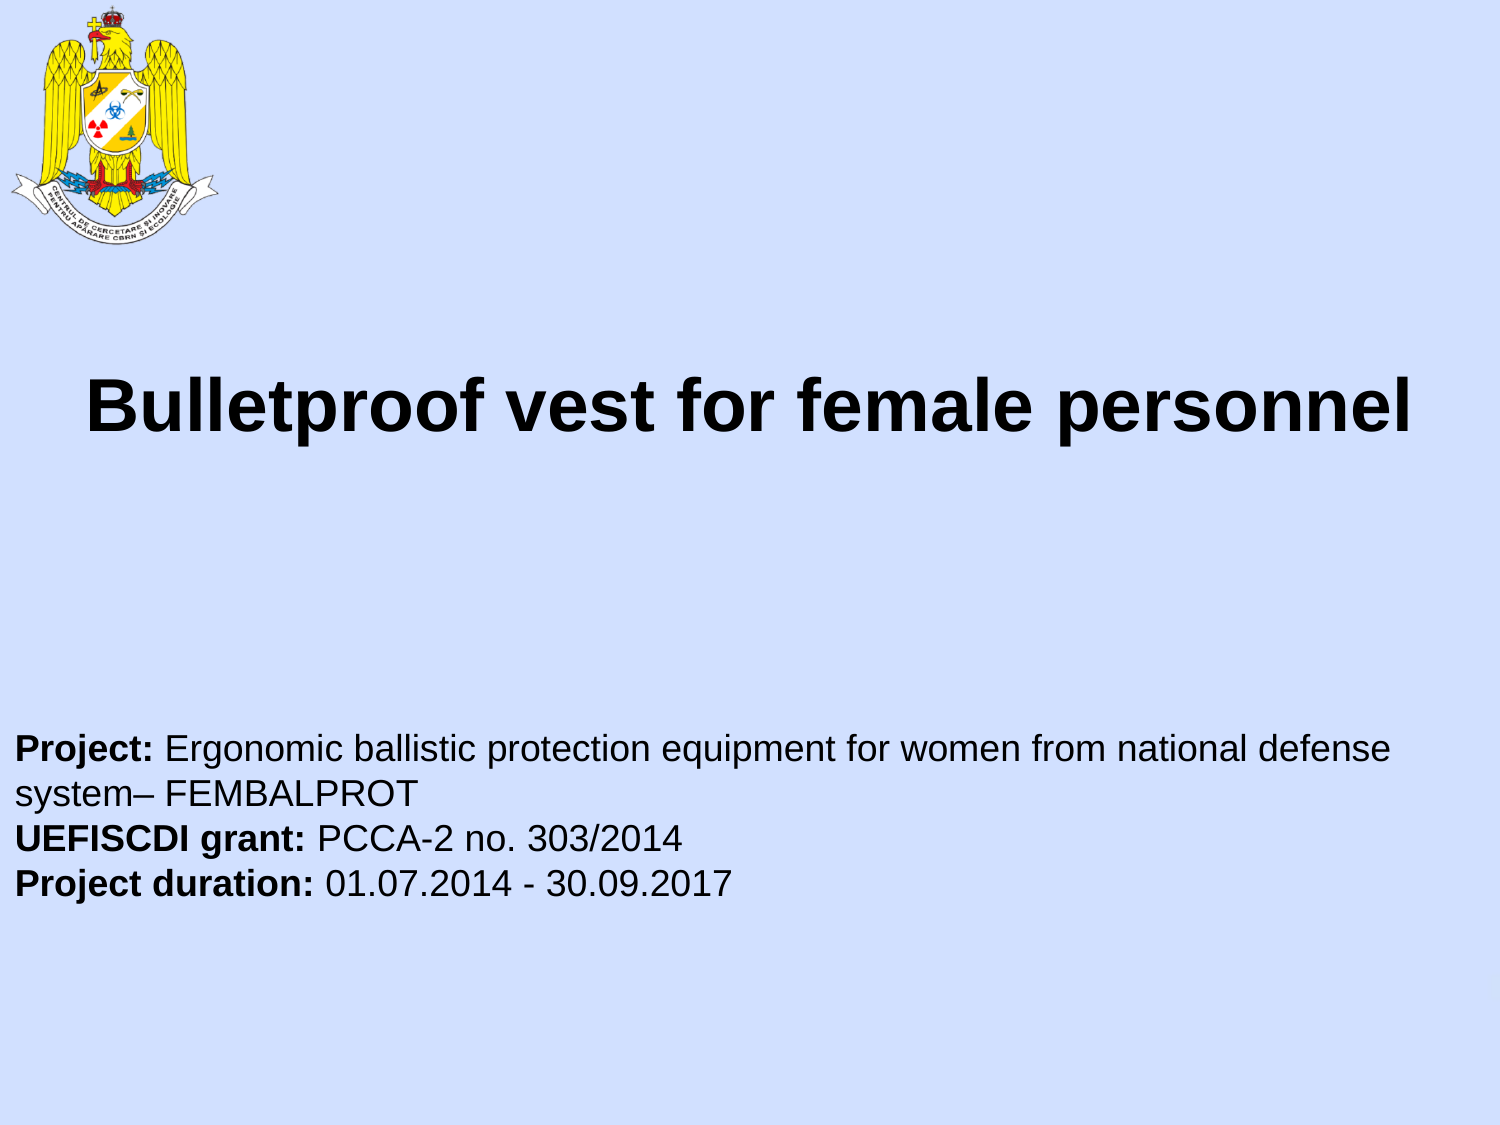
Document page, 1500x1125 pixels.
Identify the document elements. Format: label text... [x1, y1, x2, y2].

text_box Project: Ergonomic ballistic protection equipment for women from national defense system– FEMBALPROT UEFISCDI grant: PCCA-2 no. 303/2014 Project duration: 01.07.2014 - 30.09.2017 [0, 716, 1471, 912]
title Bulletproof vest for female personnel [0, 208, 1500, 596]
picture [0, 0, 1500, 208]
picture [0, 596, 1500, 1125]
